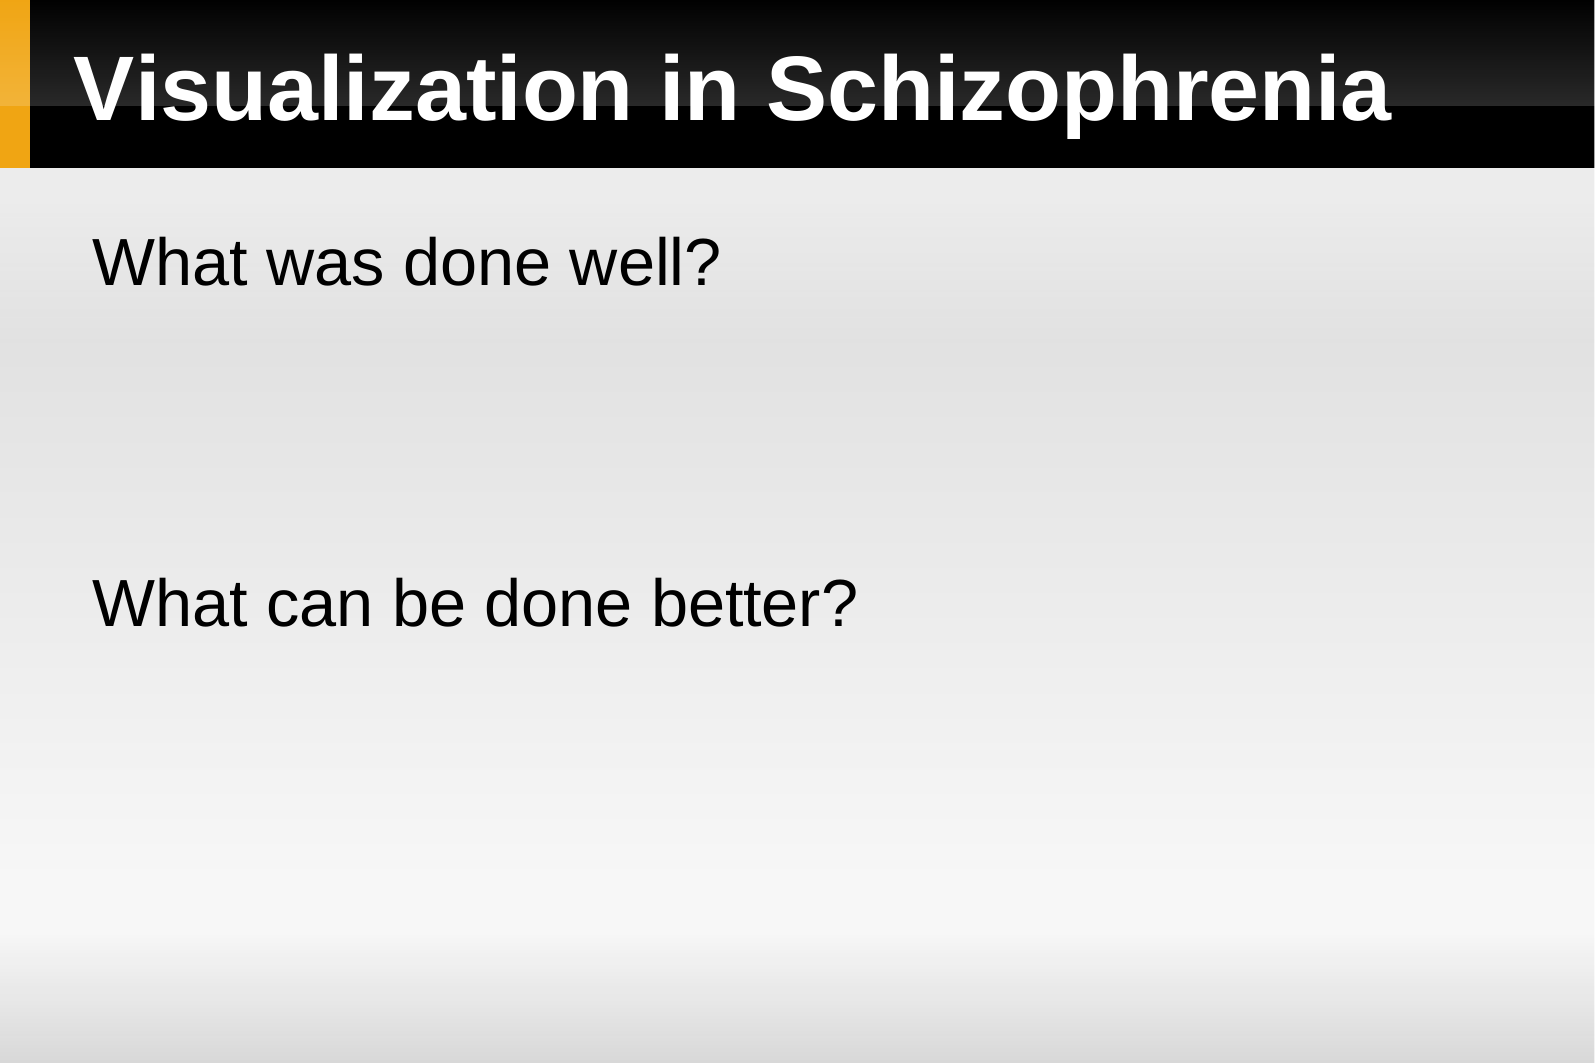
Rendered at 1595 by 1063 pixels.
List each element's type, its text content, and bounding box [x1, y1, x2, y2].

list What can be done better? [75, 566, 1533, 976]
list What was done well? [75, 225, 1516, 523]
picture [0, 0, 1595, 1063]
title Visualization in Schizophrenia [74, 0, 1510, 178]
